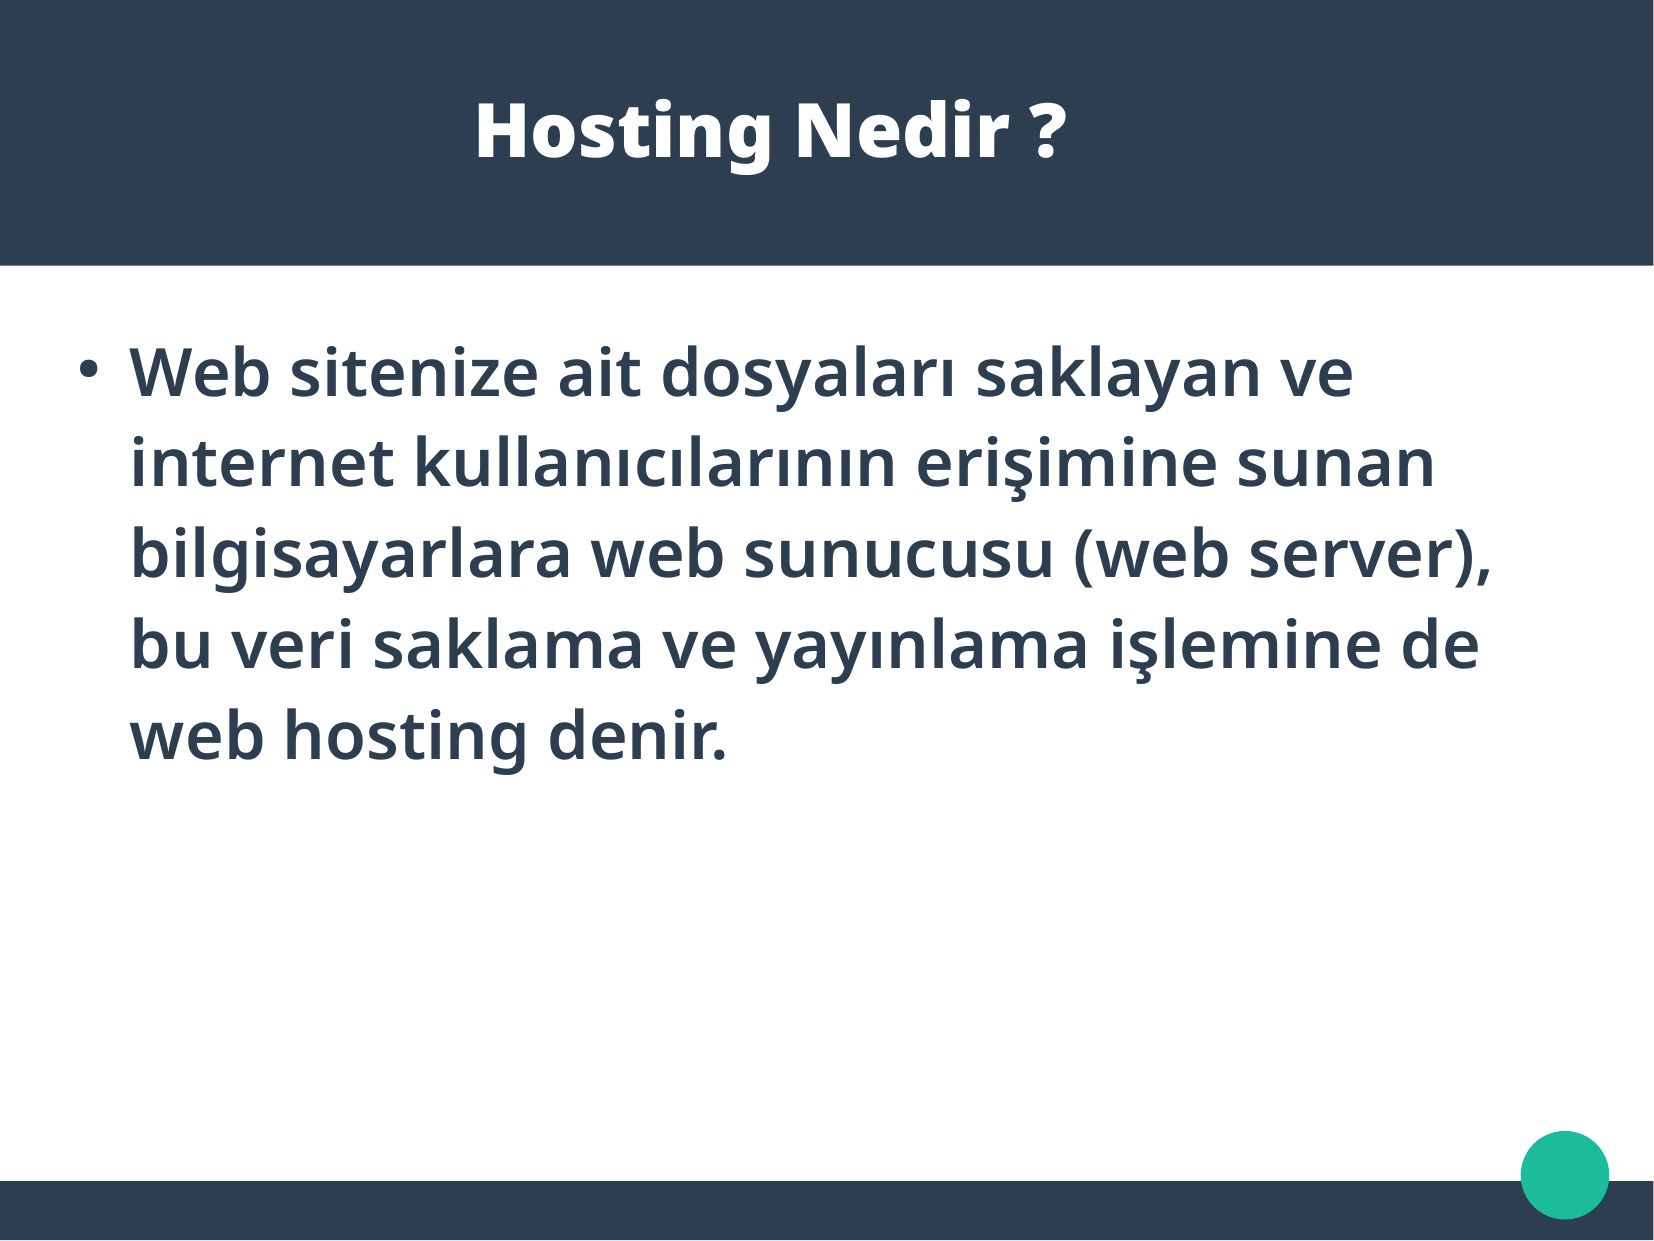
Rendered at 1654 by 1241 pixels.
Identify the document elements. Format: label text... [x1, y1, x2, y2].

list Web sitenize ait dosyaları saklayan ve internet kullanıcılarının erişimine sunan bilgisayarlara web sunucusu (web server), bu veri saklama ve yayınlama işlemine de web hosting denir. [59, 324, 1595, 1152]
title Hosting Nedir ? [59, 49, 1595, 207]
